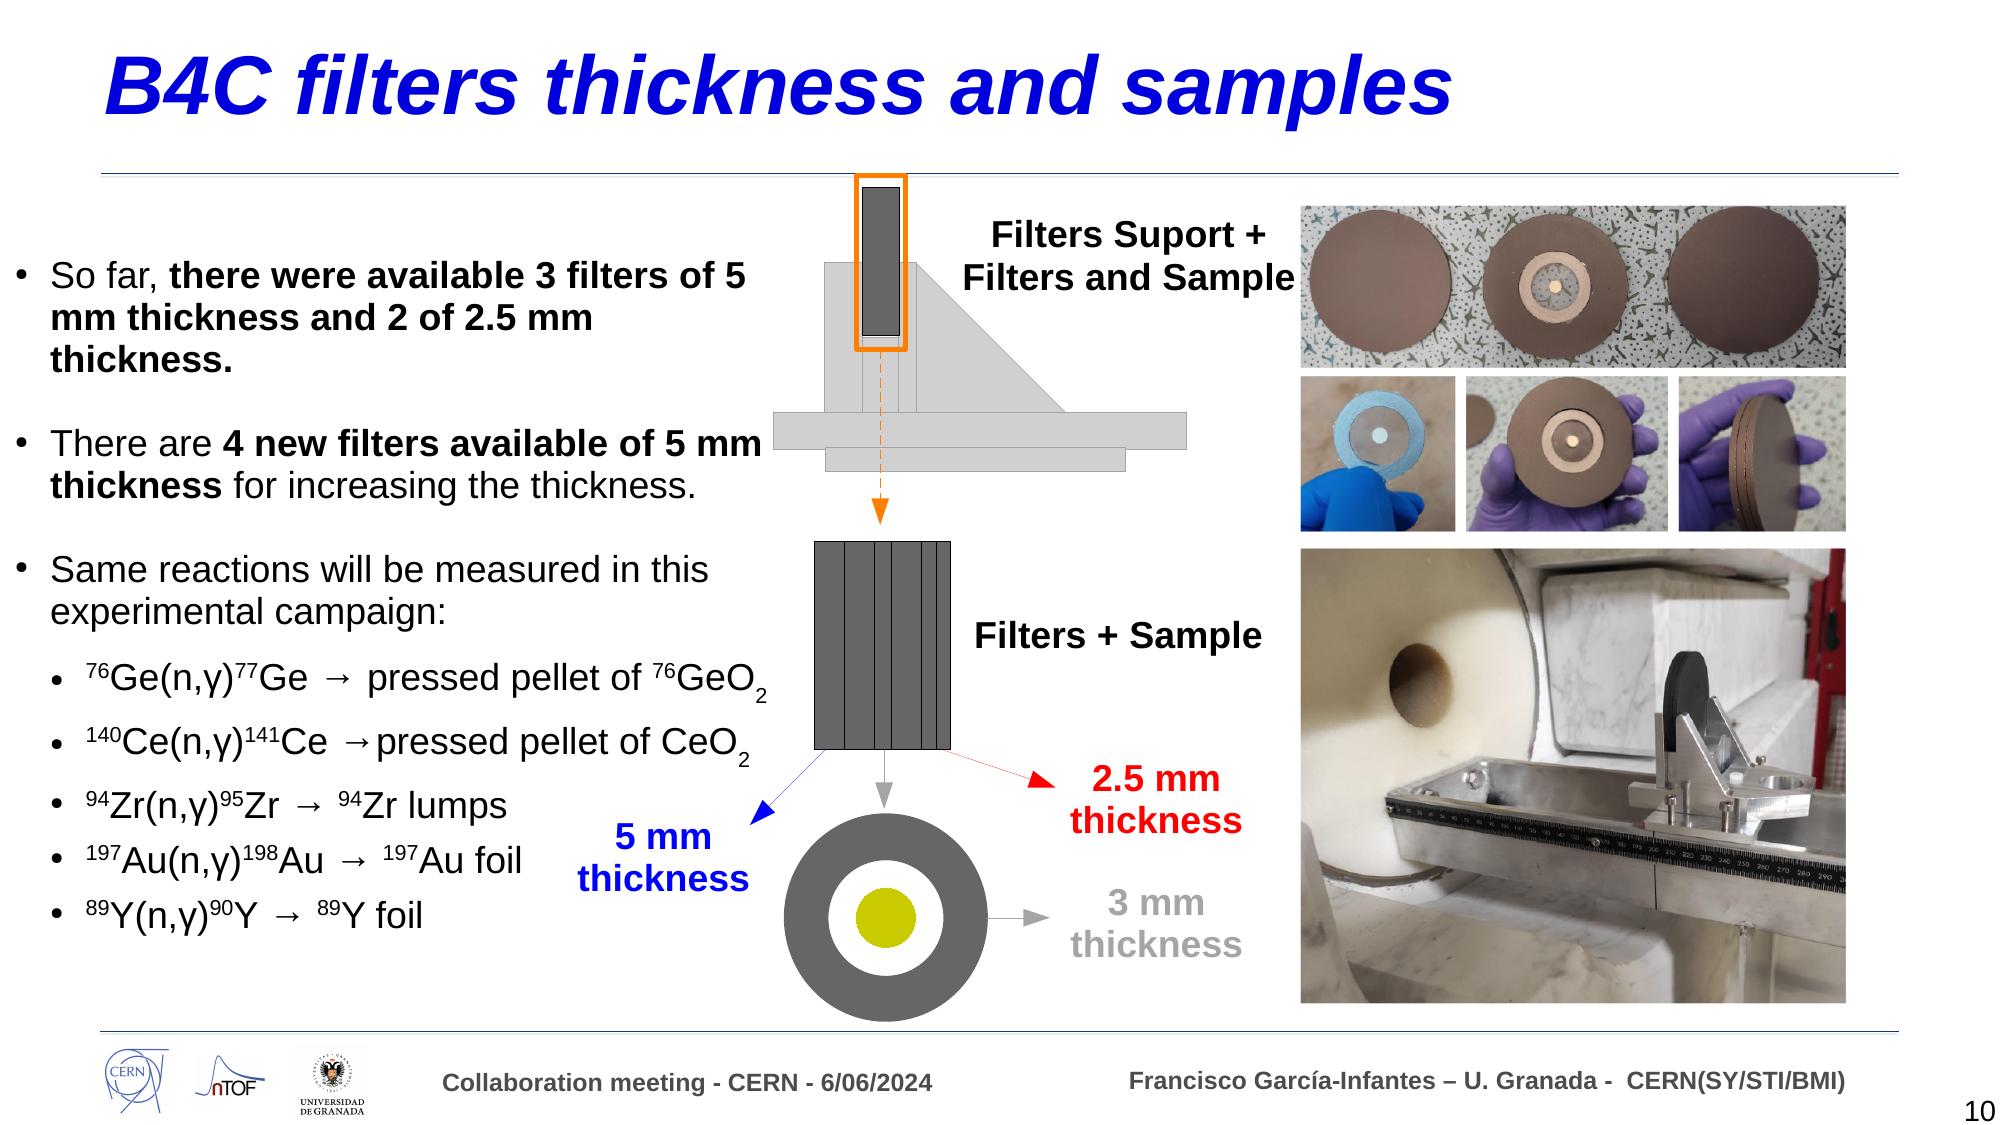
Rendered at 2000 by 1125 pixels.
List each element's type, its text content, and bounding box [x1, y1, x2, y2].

picture [293, 1043, 370, 1120]
text_box Collaboration meeting - CERN - 6/06/2024 [400, 1040, 976, 1125]
text_box 5 mm thickness [562, 787, 770, 929]
text_box So far, there were available 3 filters of 5 mm thickness and 2 of 2.5 mm thickness. There are 4 new filters available of 5 mm thickness for increasing the thickness. Same reactions will be measured in this experimental campaign: 76Ge(n,γ)77Ge → pressed pellet of 76GeO2 140Ce(n,γ)141Ce →pressed pellet of CeO2 94Zr(n,γ)95Zr → 94Zr lumps 197Au(n,γ)198Au → 197Au foil 89Y(n,γ)90Y → 89Y foil [0, 231, 788, 960]
text_box [785, 814, 987, 1021]
text_box Filters + Sample [959, 591, 1291, 679]
text_box Filters Suport + Filters and Sample [947, 206, 1333, 306]
text_box 10 [1948, 1079, 2000, 1125]
picture [102, 1046, 172, 1116]
text_box [773, 175, 1187, 472]
picture [195, 1055, 265, 1098]
picture [1290, 192, 1854, 1007]
text_box 2.5 mm thickness [1055, 750, 1276, 849]
text_box B4C filters thickness and samples [90, 31, 1471, 140]
text_box 3 mm thickness [1055, 874, 1276, 973]
text_box [814, 541, 951, 750]
text_box Francisco García-Infantes – U. Granada - CERN(SY/STI/BMI) [1100, 1040, 1876, 1122]
